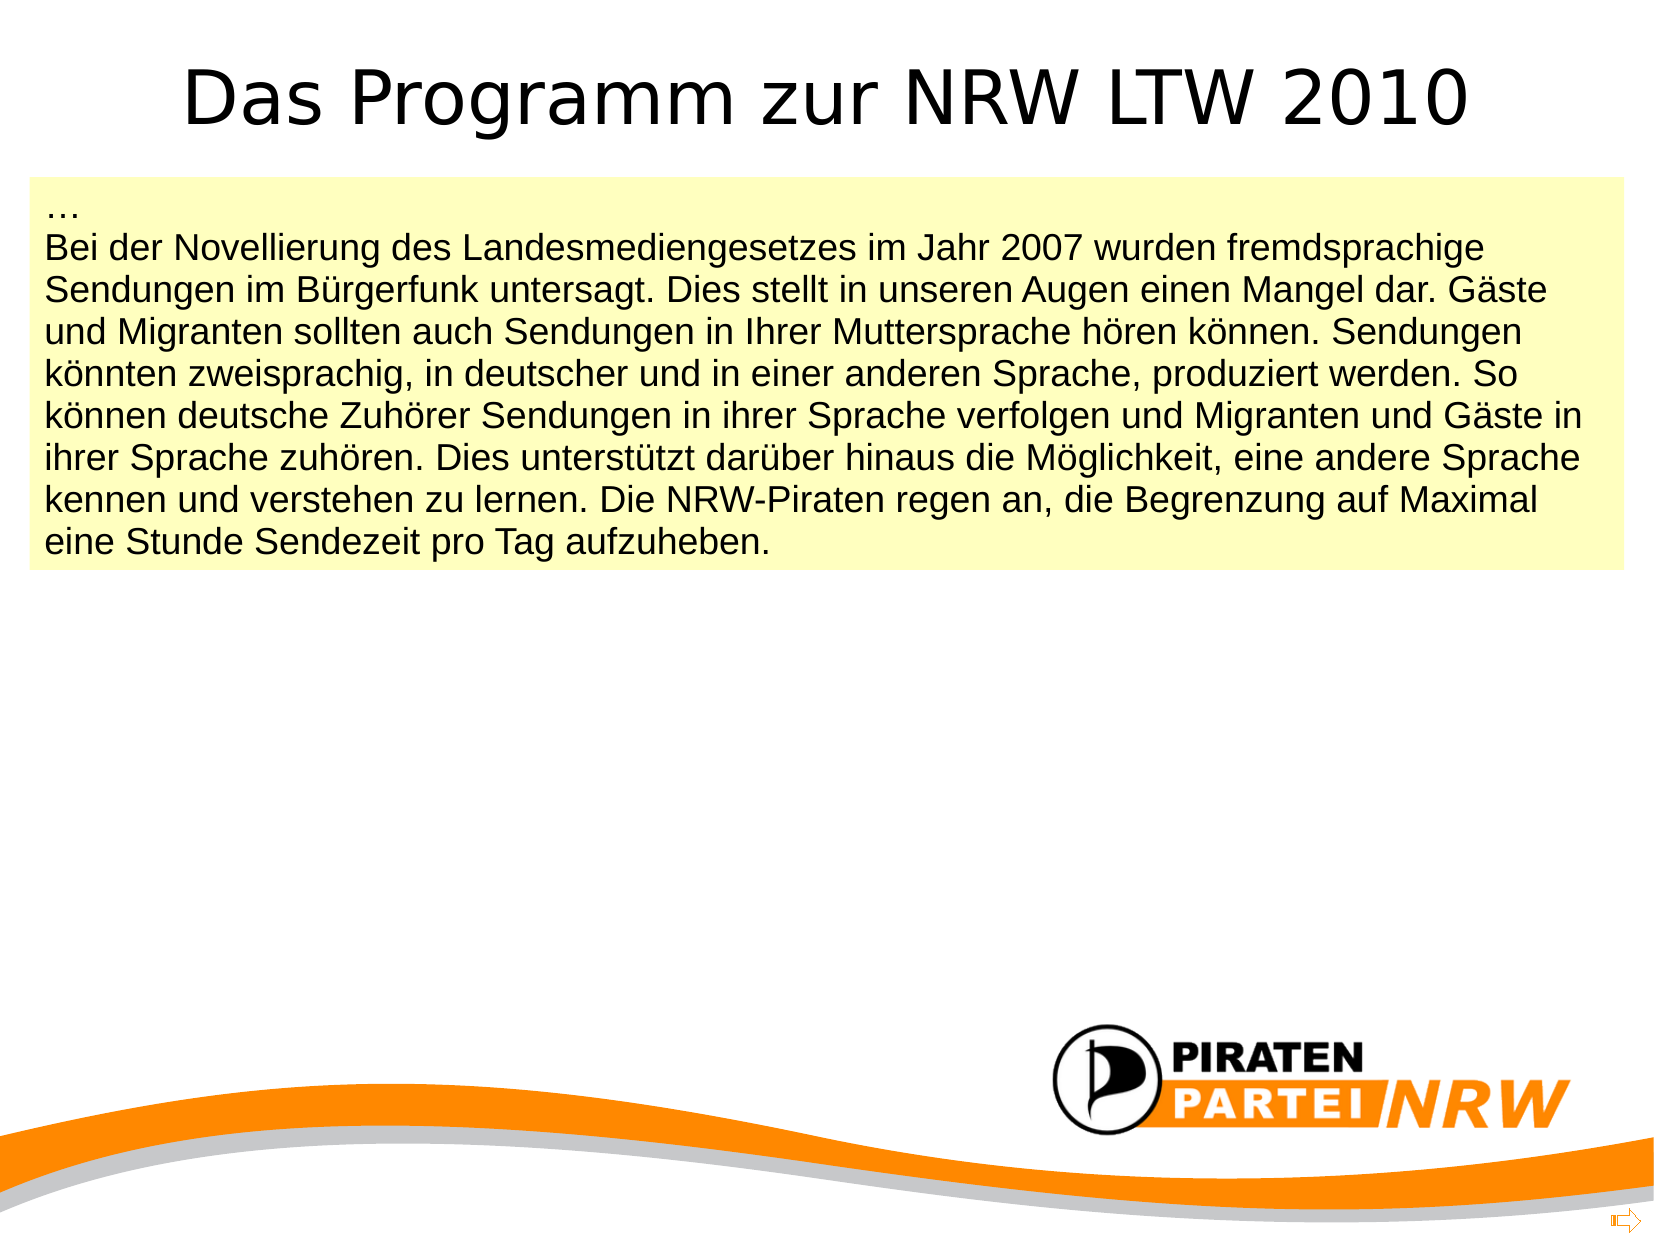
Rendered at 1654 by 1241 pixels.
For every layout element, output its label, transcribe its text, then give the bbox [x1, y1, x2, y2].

picture [1045, 1021, 1579, 1140]
text_box … Bei der Novellierung des Landesmediengesetzes im Jahr 2007 wurden fremdsprachige Sendungen im Bürgerfunk untersagt. Dies stellt in unseren Augen einen Mangel dar. Gäste und Migranten sollten auch Sendungen in Ihrer Muttersprache hören können. Sendungen könnten zweisprachig, in deutscher und in einer anderen Sprache, produziert werden. So können deutsche Zuhörer Sendungen in ihrer Sprache verfolgen und Migranten und Gäste in ihrer Sprache zuhören. Dies unterstützt darüber hinaus die Möglichkeit, eine andere Sprache kennen und verstehen zu lernen. Die NRW-Piraten regen an, die Begrenzung auf Maximal eine Stunde Sendezeit pro Tag aufzuheben. [29, 177, 1625, 556]
title Das Programm zur NRW LTW 2010 [82, 54, 1571, 143]
